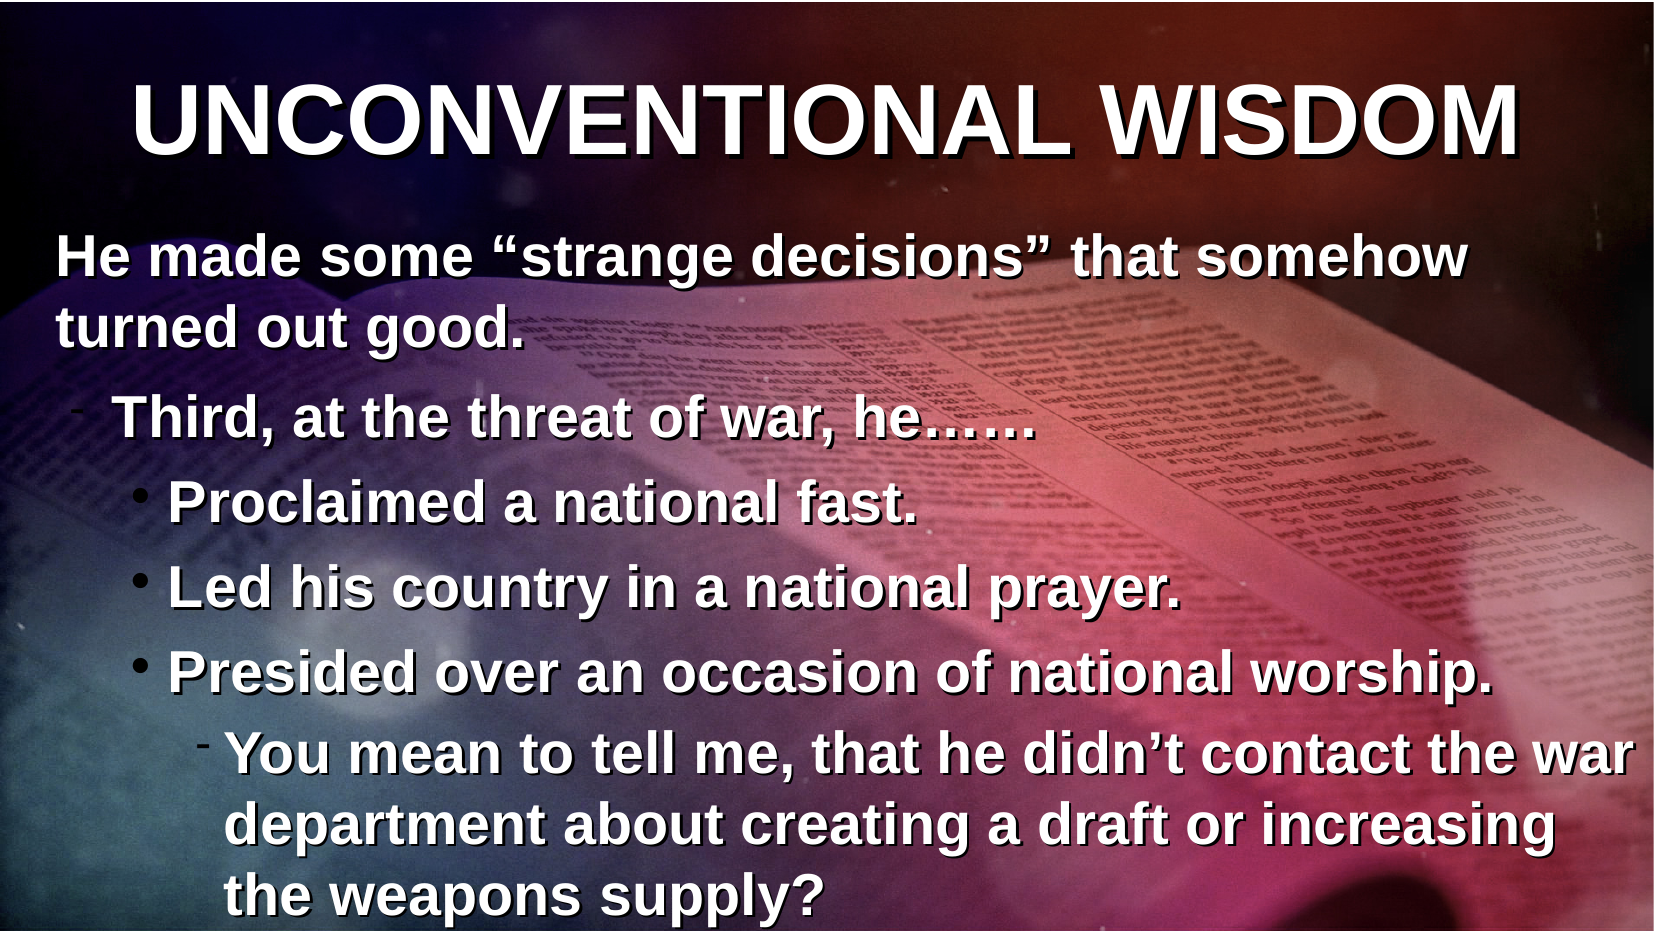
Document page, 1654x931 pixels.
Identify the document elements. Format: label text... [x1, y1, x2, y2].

text_box UNCONVENTIONAL WISDOM [82, 37, 1571, 193]
picture [0, 2, 1654, 217]
text_box He made some “strange decisions” that somehow turned out good. Third, at the threat of war, he…… Proclaimed a national fast. Led his country in a national prayer. Presided over an occasion of national worship. You mean to tell me, that he didn’t contact the war department about creating a draft or increasing the weapons supply? [0, 217, 1654, 931]
